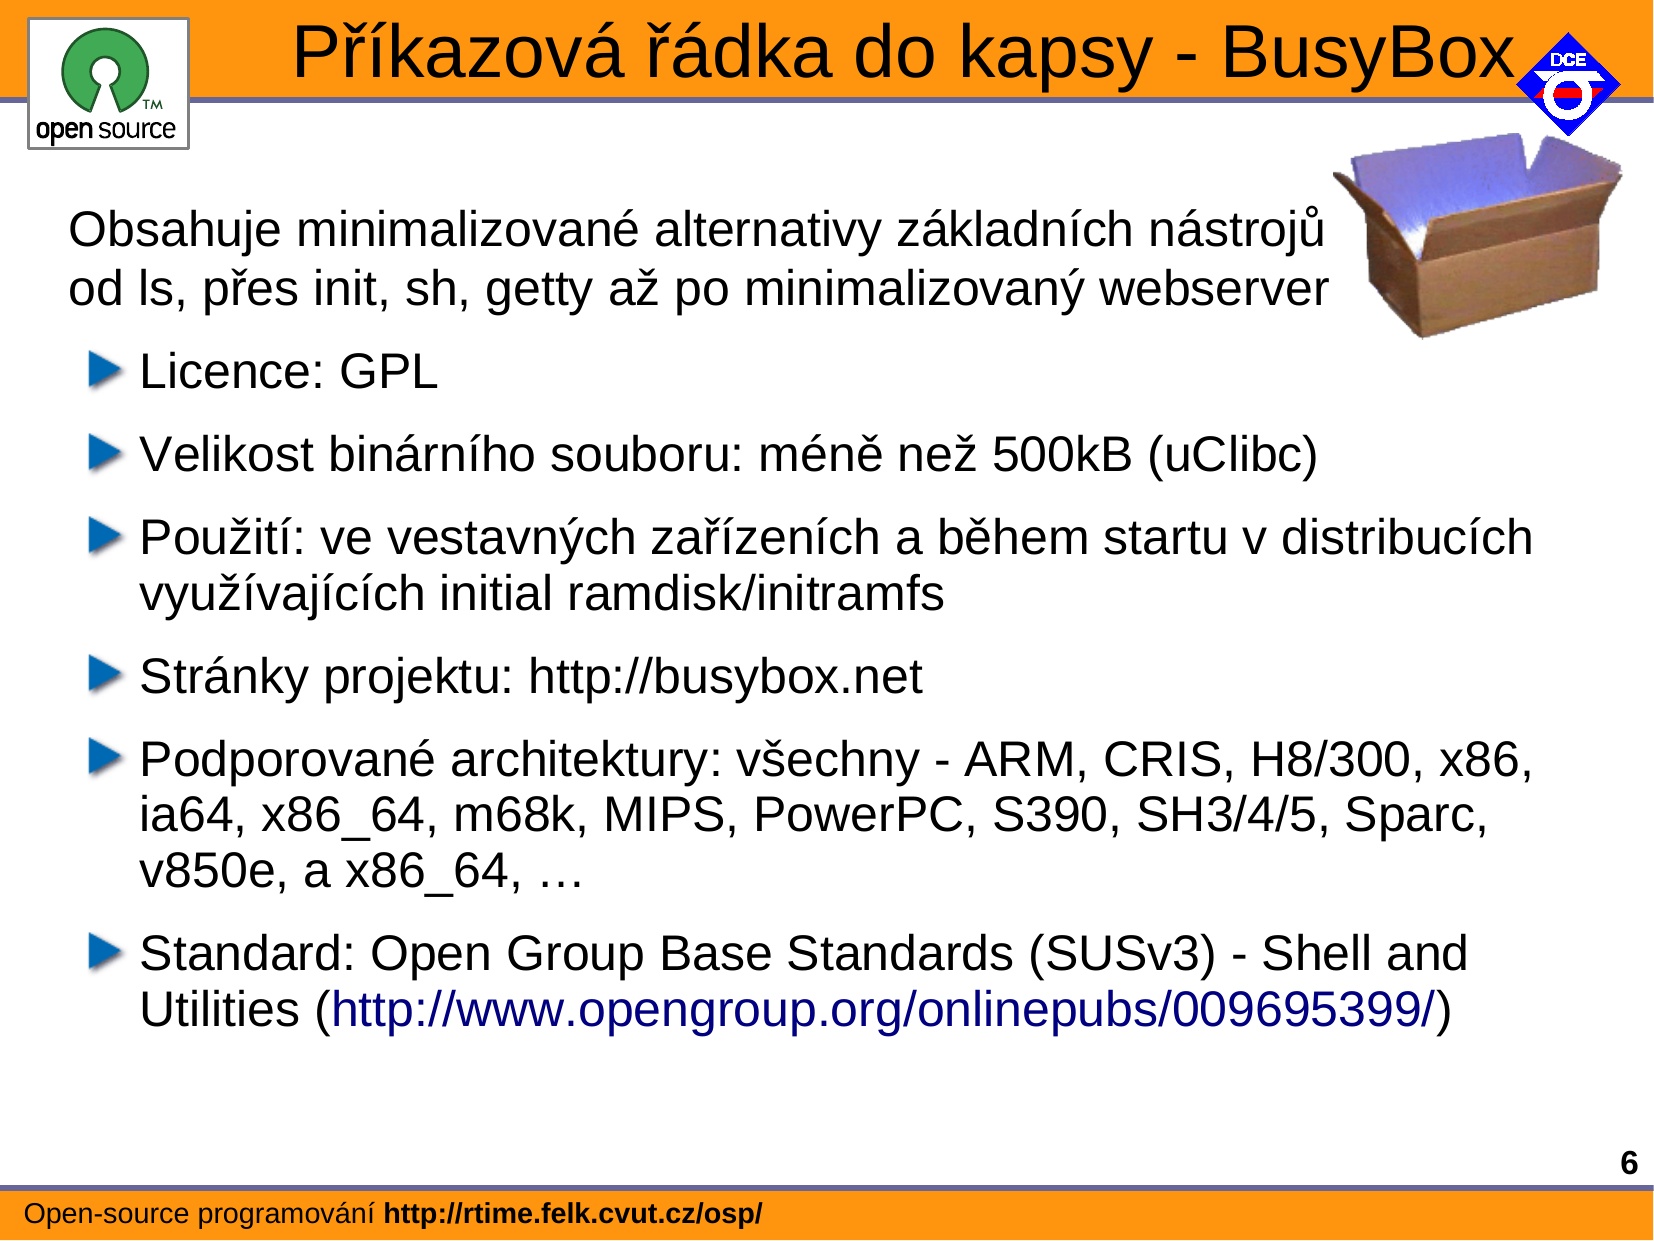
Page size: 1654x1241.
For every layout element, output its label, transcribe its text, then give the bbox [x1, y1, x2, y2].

list Obsahuje minimalizované alternativy základních nástrojů od ls, přes init, sh, getty až po minimalizovaný webserver Licence: GPL Velikost binárního souboru: méně než 500kB (uClibc) Použití: ve vestavných zařízeních a během startu v distribucích využívajících initial ramdisk/initramfs Stránky projektu: http://busybox.net Podporované architektury: všechny - ARM, CRIS, H8/300, x86, ia64, x86_64, m68k, MIPS, PowerPC, S390, SH3/4/5, Sparc, v850e, a x86_64, … Standard: Open Group Base Standards (SUSv3) - Shell and Utilities (http://www.opengroup.org/onlinepubs/009695399/) [68, 201, 1592, 1118]
title Příkazová řádka do kapsy - BusyBox [178, 4, 1631, 98]
picture [1333, 133, 1625, 340]
